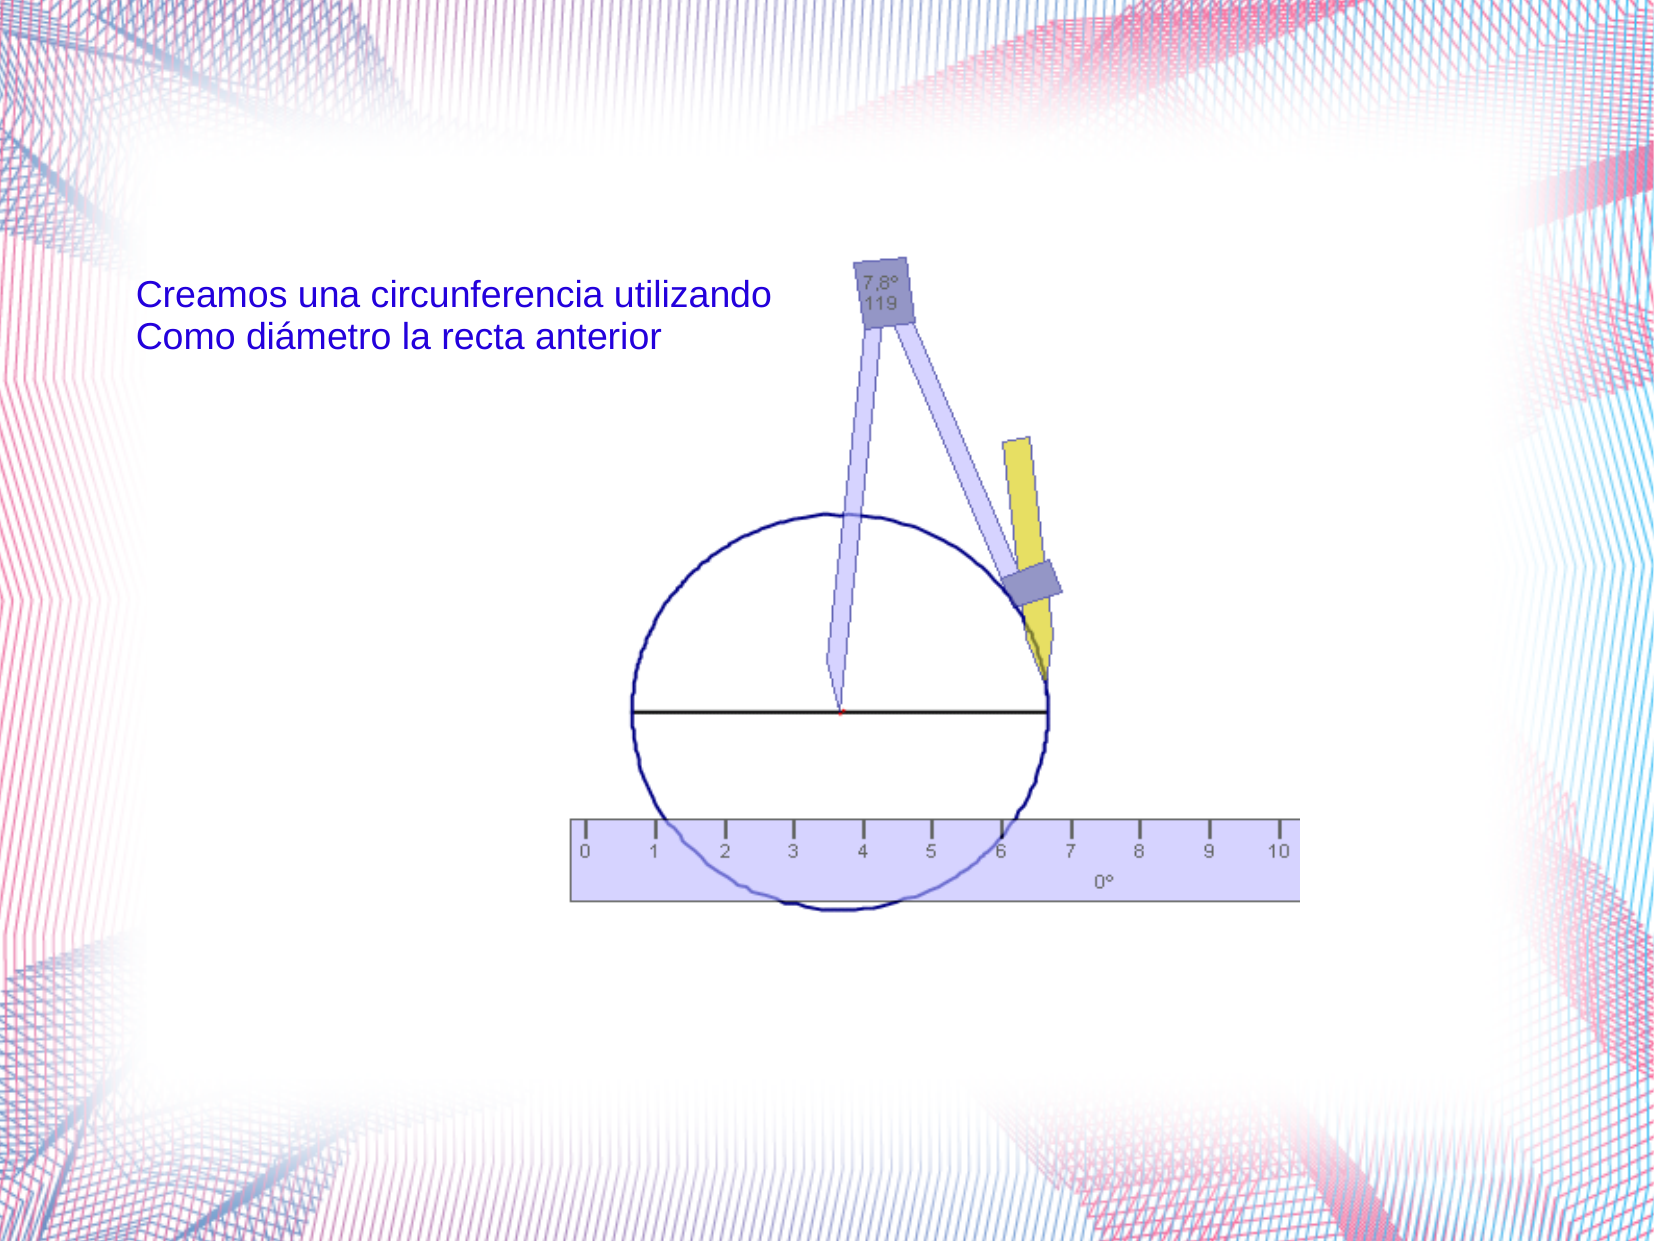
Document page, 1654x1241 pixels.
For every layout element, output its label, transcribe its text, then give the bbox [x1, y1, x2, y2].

picture [0, 0, 1654, 1241]
text_box Creamos una circunferencia utilizando Como diámetro la recta anterior [121, 265, 798, 365]
